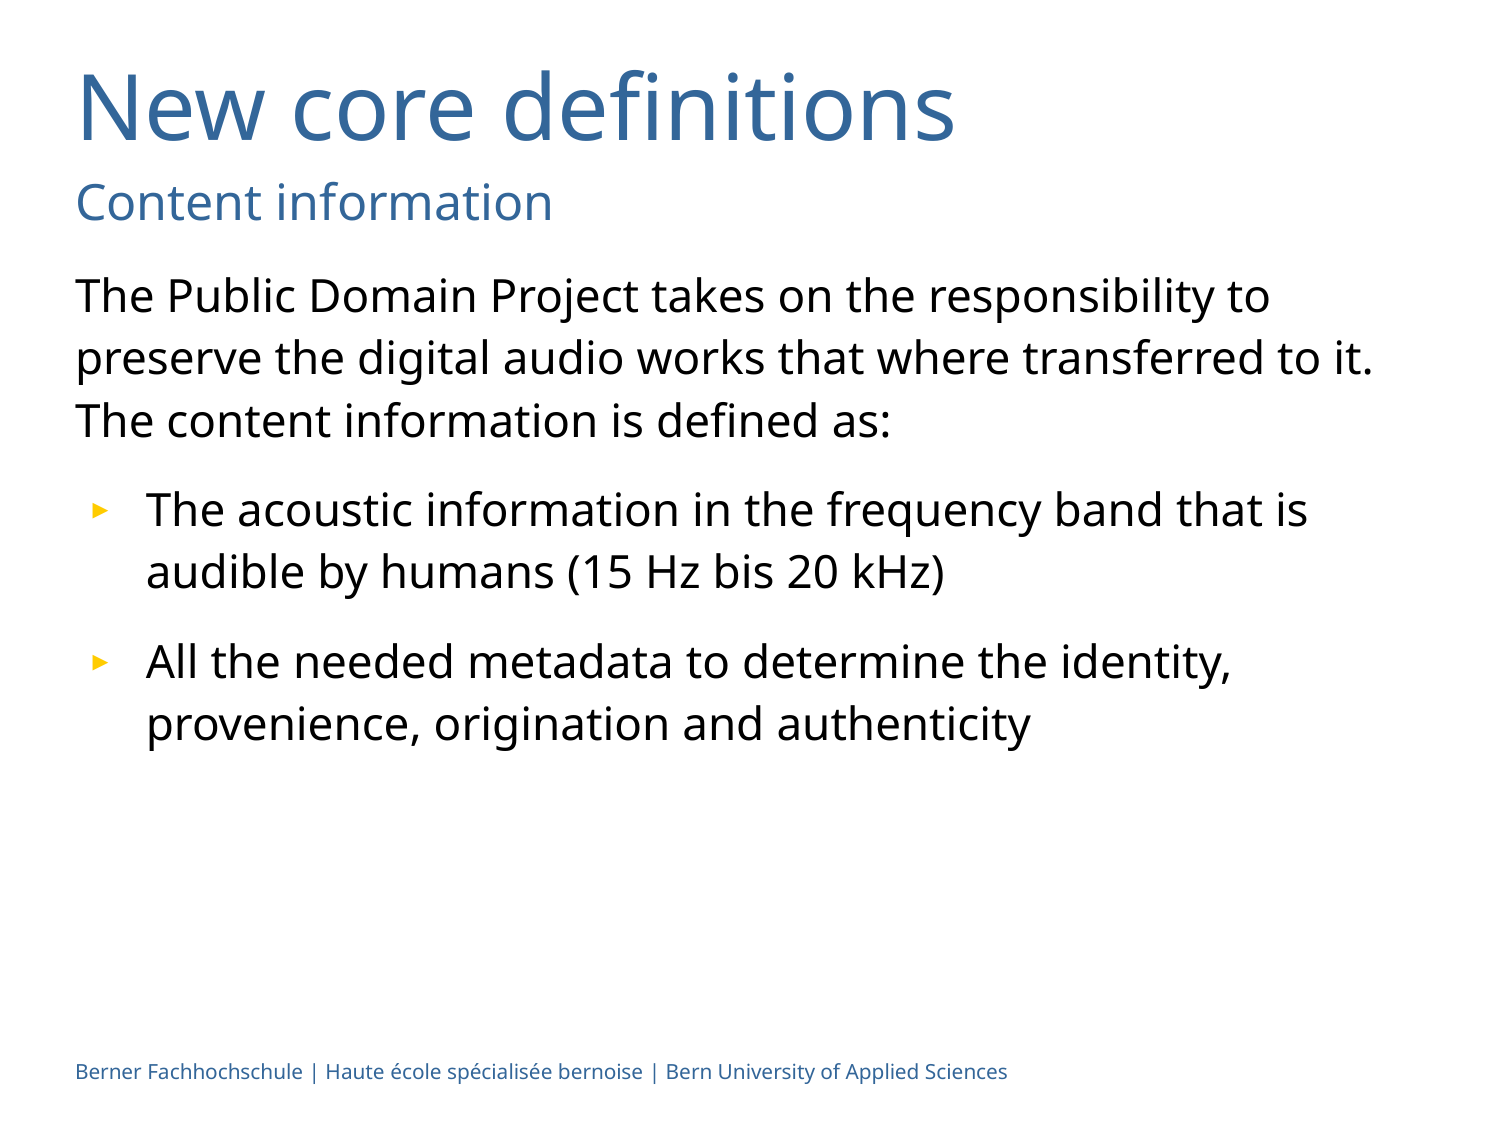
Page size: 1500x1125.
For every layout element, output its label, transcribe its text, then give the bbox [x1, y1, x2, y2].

list The Public Domain Project takes on the responsibility to preserve the digital audio works that where transferred to it. The content information is defined as: The acoustic information in the frequency band that is audible by humans (15 Hz bis 20 kHz) All the needed metadata to determine the identity, provenience, origination and authenticity [75, 263, 1425, 1006]
title New core definitions Content information [75, 29, 1425, 248]
